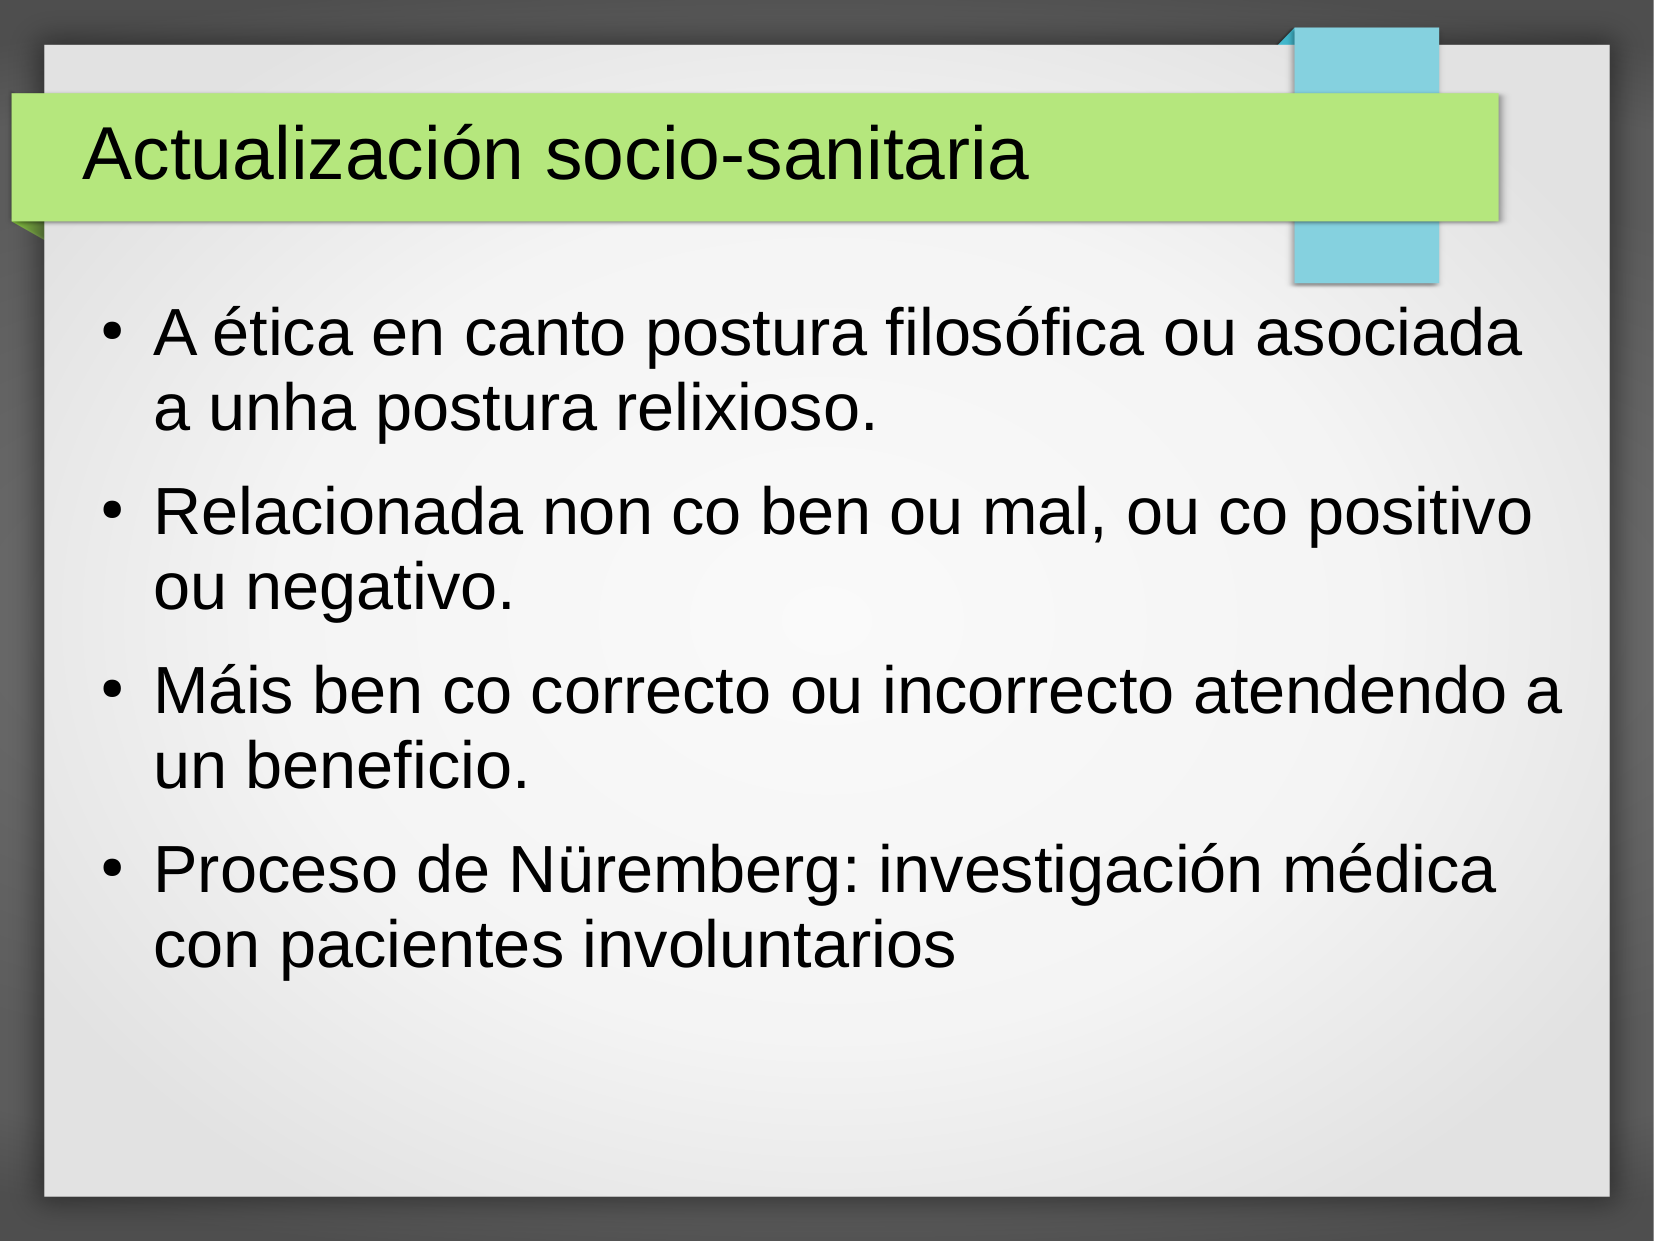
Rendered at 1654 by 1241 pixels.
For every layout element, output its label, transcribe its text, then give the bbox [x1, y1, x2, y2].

title Actualización socio-sanitaria [82, 94, 1264, 213]
picture [0, 0, 1654, 1241]
list A ética en canto postura filosófica ou asociada a unha postura relixioso. Relacionada non co ben ou mal, ou co positivo ou negativo. Máis ben co correcto ou incorrecto atendendo a un beneficio. Proceso de Nüremberg: investigación médica con pacientes involuntarios [82, 295, 1571, 1015]
